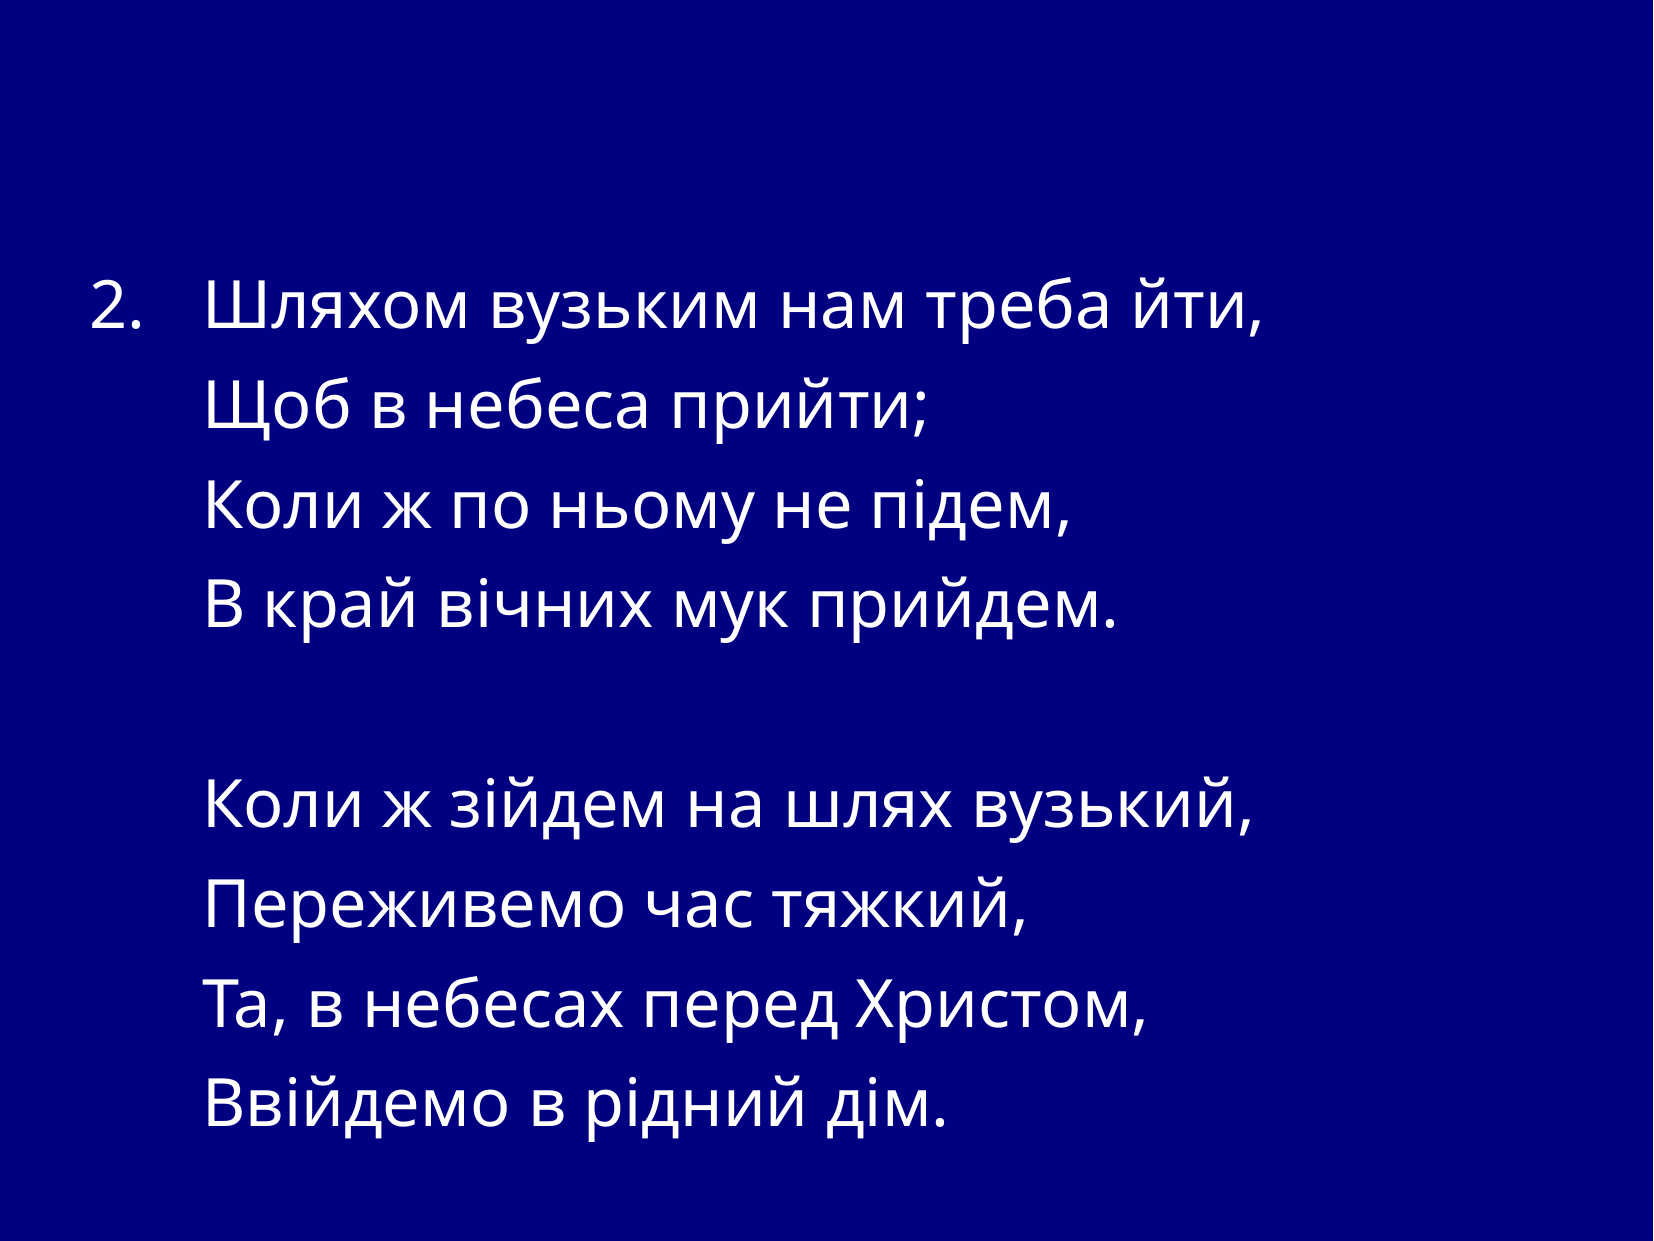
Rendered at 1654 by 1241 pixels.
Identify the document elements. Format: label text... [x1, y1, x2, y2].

text_box 2. Шляхом вузьким нам треба йти, Щоб в небеса прийти; Коли ж по ньому не підем, В край вічних мук прийдем. Коли ж зійдем на шлях вузький, Переживемо час тяжкий, Та, в небесах перед Христом, Ввійдемо в рідний дім. [75, 150, 1576, 1163]
